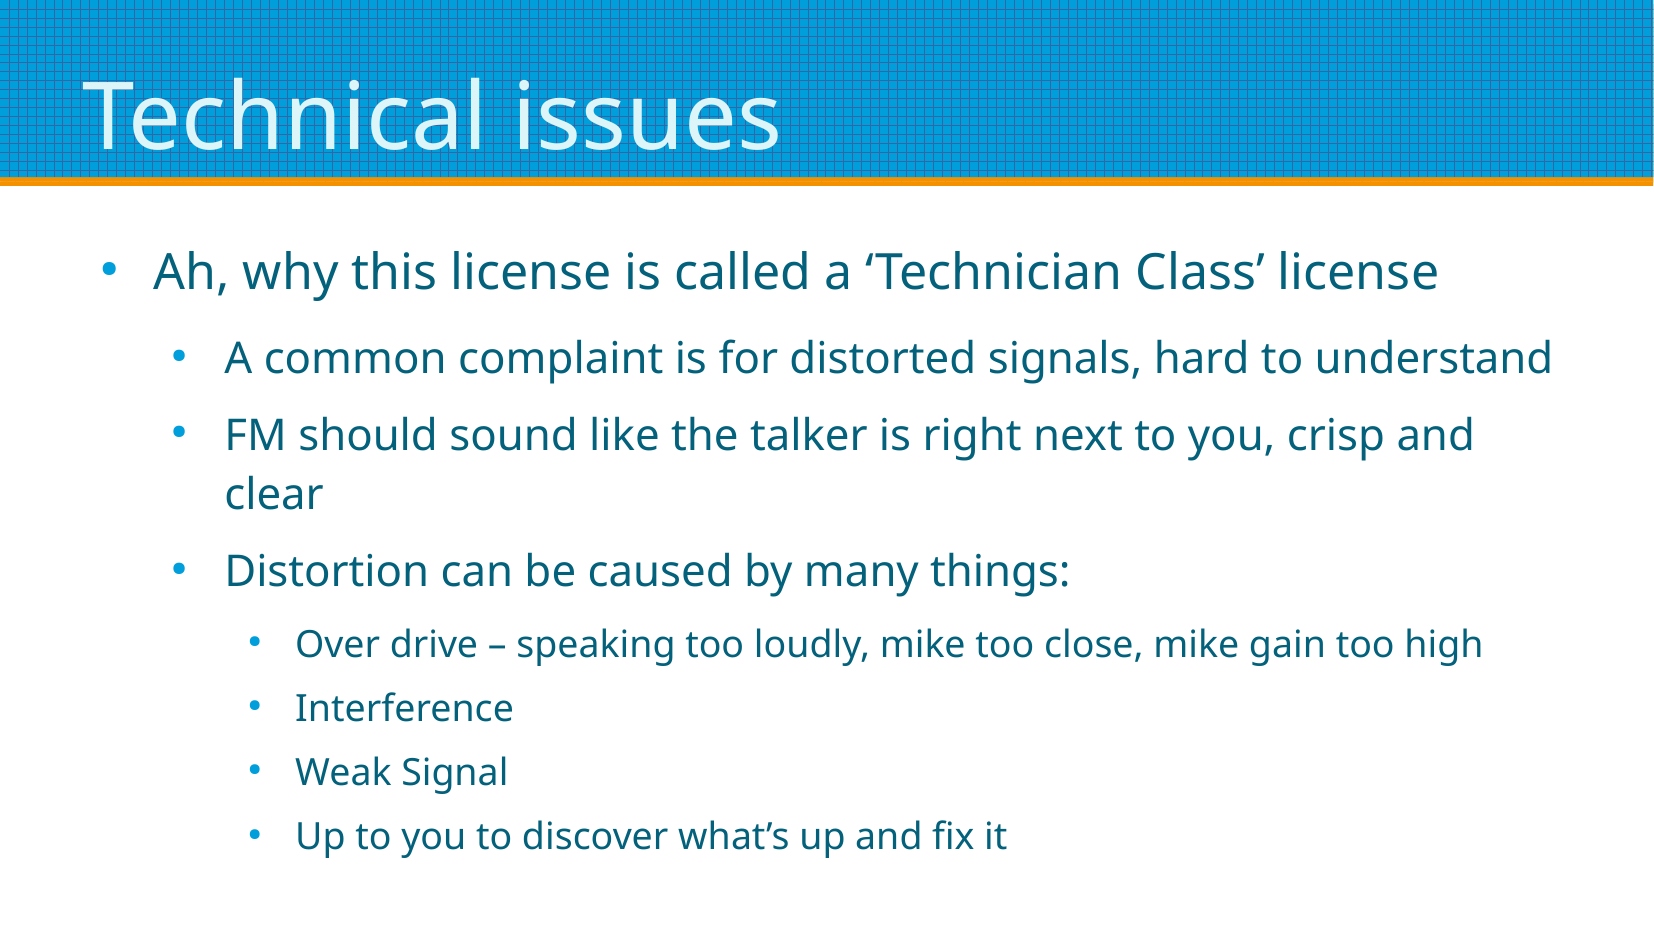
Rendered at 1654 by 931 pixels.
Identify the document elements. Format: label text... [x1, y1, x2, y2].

list Ah, why this license is called a ‘Technician Class’ license A common complaint is for distorted signals, hard to understand FM should sound like the talker is right next to you, crisp and clear Distortion can be caused by many things: Over drive – speaking too loudly, mike too close, mike gain too high Interference Weak Signal Up to you to discover what’s up and fix it [82, 236, 1571, 901]
title Technical issues [82, 14, 1571, 178]
